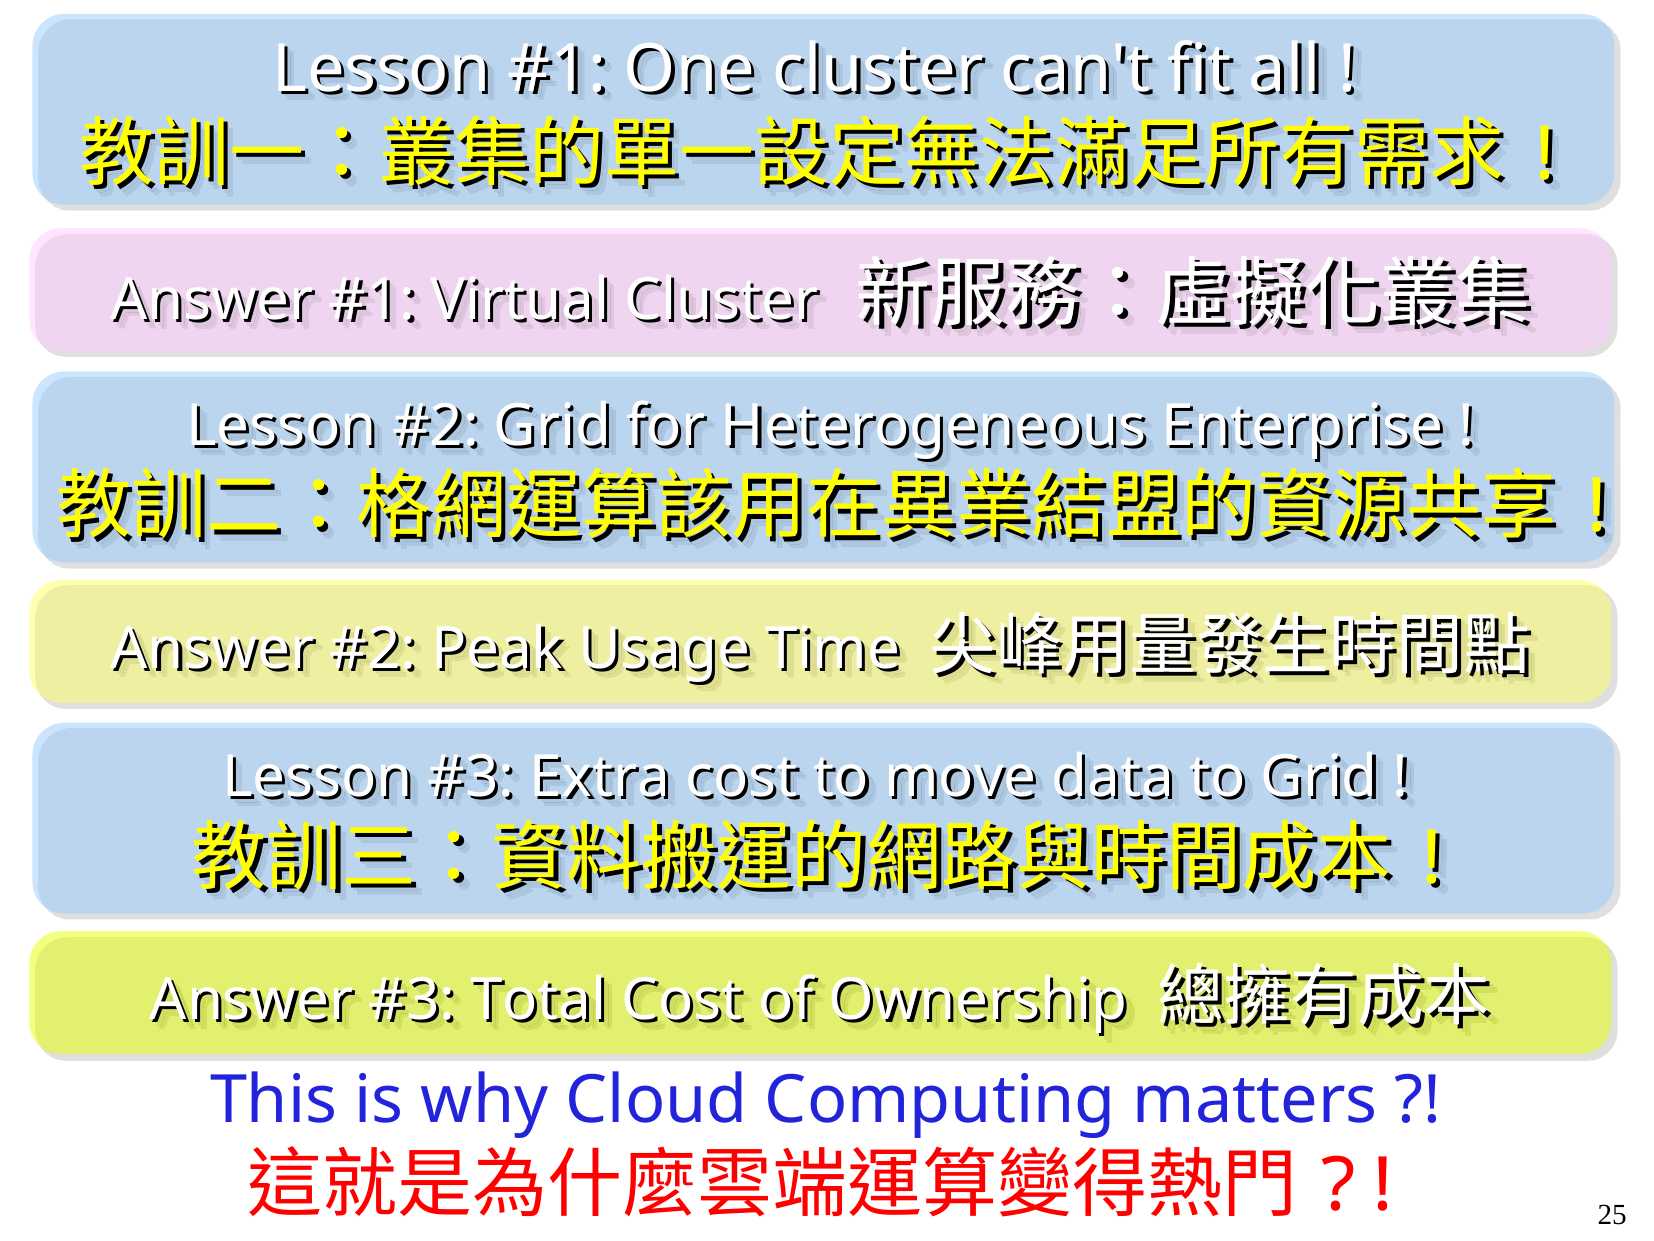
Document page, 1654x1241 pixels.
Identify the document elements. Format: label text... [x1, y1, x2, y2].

text_box Answer #1: Virtual Cluster 新服務：虛擬化叢集 [29, 228, 1612, 352]
text_box Lesson #2: Grid for Heterogeneous Enterprise ! 教訓二：格網運算該用在異業結盟的資源共享! [32, 371, 1615, 563]
text_box Answer #2: Peak Usage Time 尖峰用量發生時間點 [29, 579, 1612, 703]
text_box This is why Cloud Computing matters ?! 這就是為什麼雲端運算變得熱門?! [0, 1048, 1654, 1233]
text_box Answer #3: Total Cost of Ownership 總擁有成本 [29, 931, 1612, 1048]
text_box Lesson #1: One cluster can't fit all ! 教訓一：叢集的單一設定無法滿足所有需求! [32, 13, 1615, 205]
text_box Lesson #3: Extra cost to move data to Grid ! 教訓三：資料搬運的網路與時間成本! [32, 722, 1615, 914]
